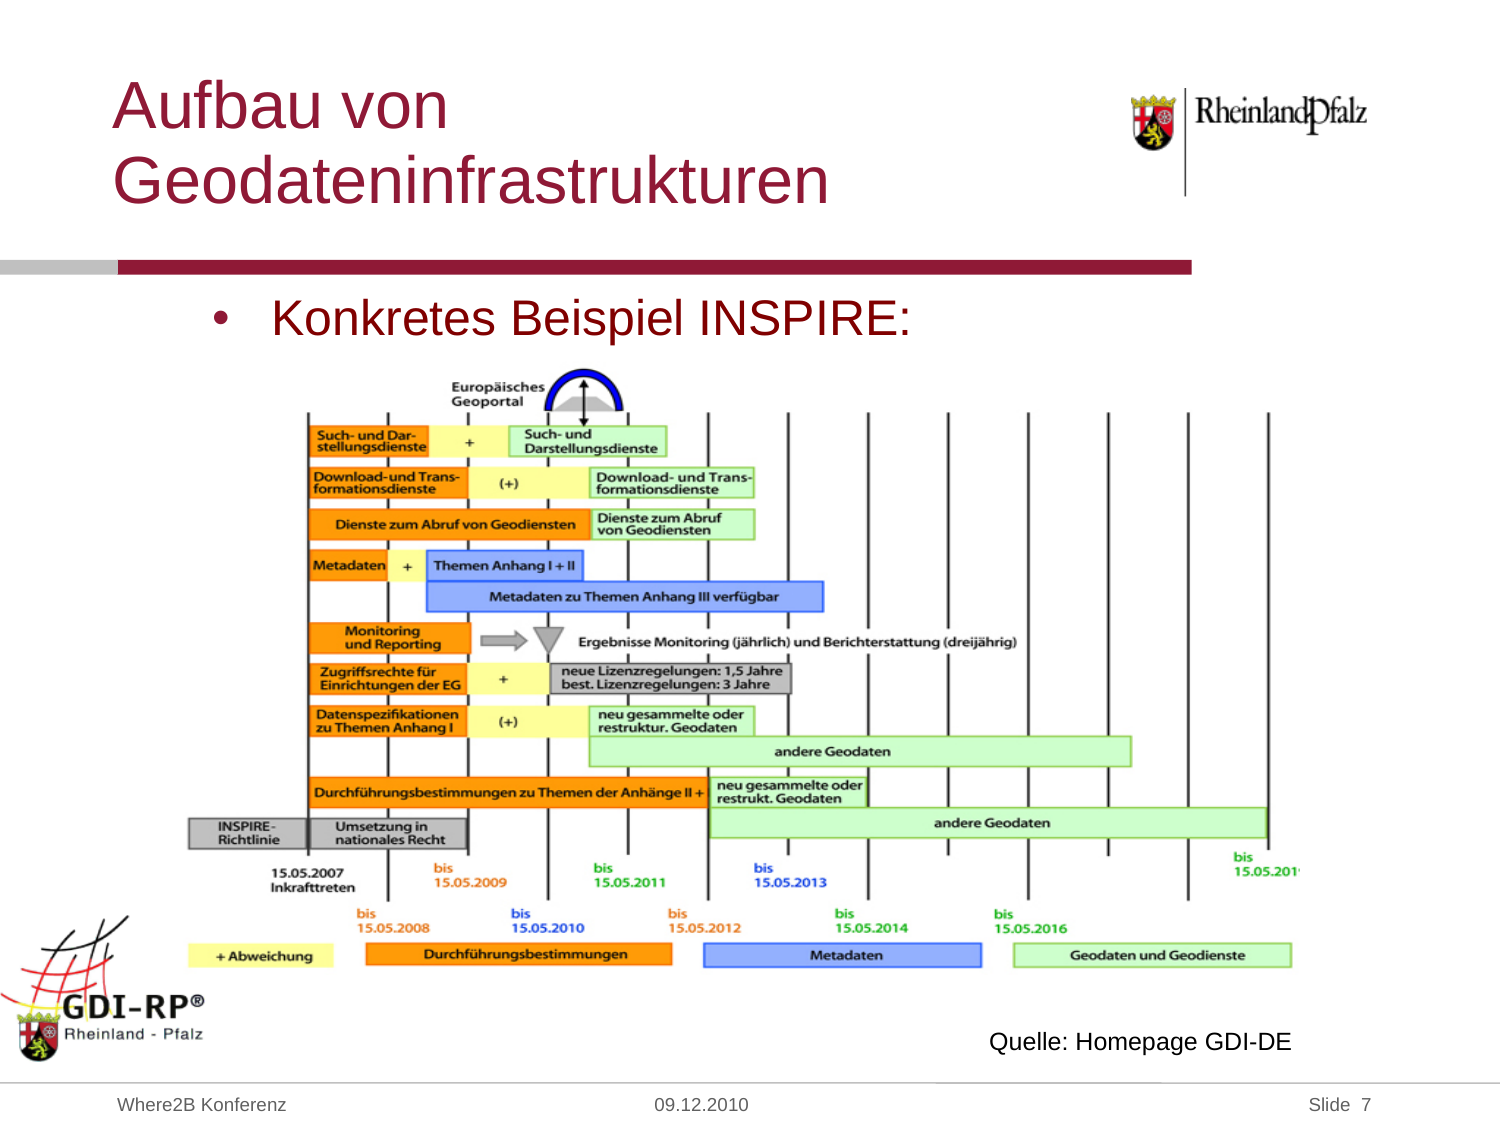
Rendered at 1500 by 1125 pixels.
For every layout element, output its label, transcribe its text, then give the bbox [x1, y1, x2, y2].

picture [0, 357, 1300, 1063]
title Aufbau von Geodateninfrastrukturen [112, 63, 1071, 224]
list Konkretes Beispiel INSPIRE: [212, 295, 1477, 427]
text_box Quelle: Homepage GDI-DE [974, 1018, 1308, 1063]
picture [1131, 88, 1447, 198]
